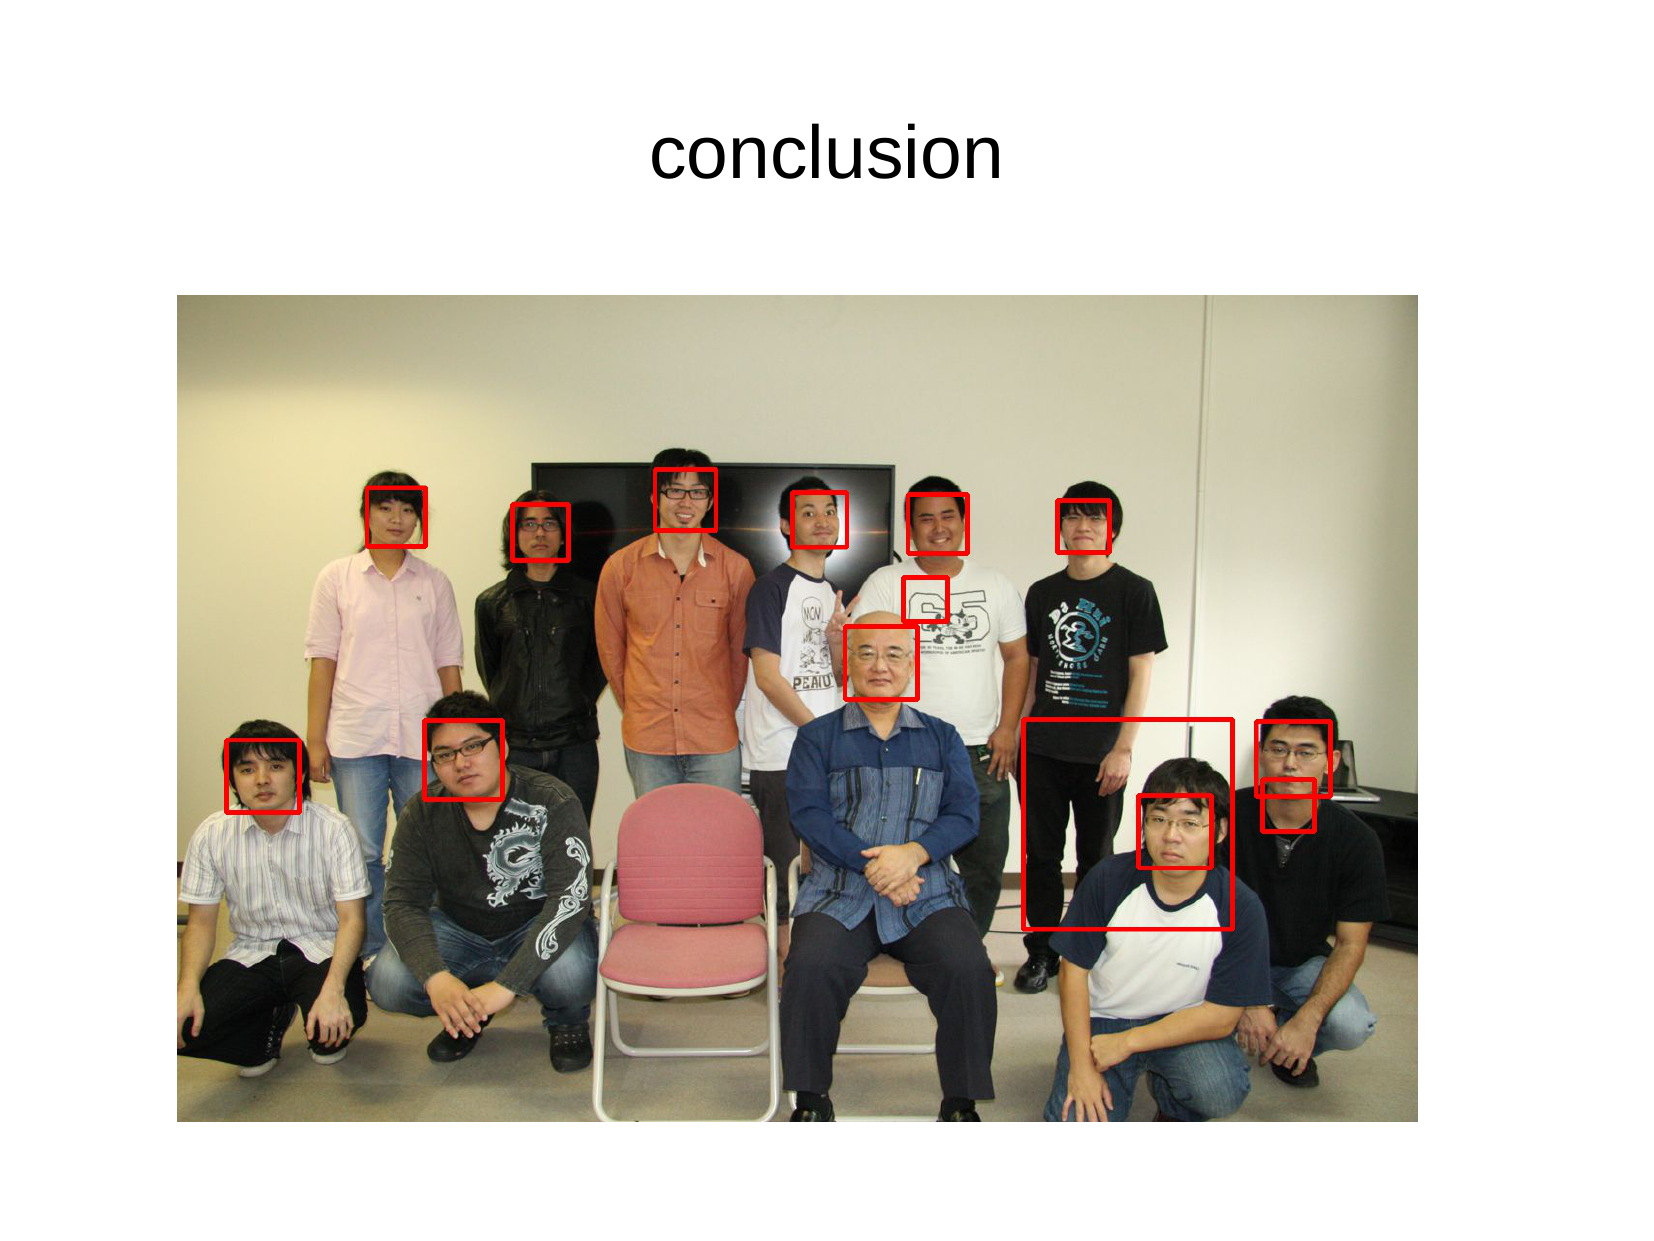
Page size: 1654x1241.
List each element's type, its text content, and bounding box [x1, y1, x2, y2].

picture [177, 295, 1418, 1123]
title conclusion [82, 49, 1571, 257]
